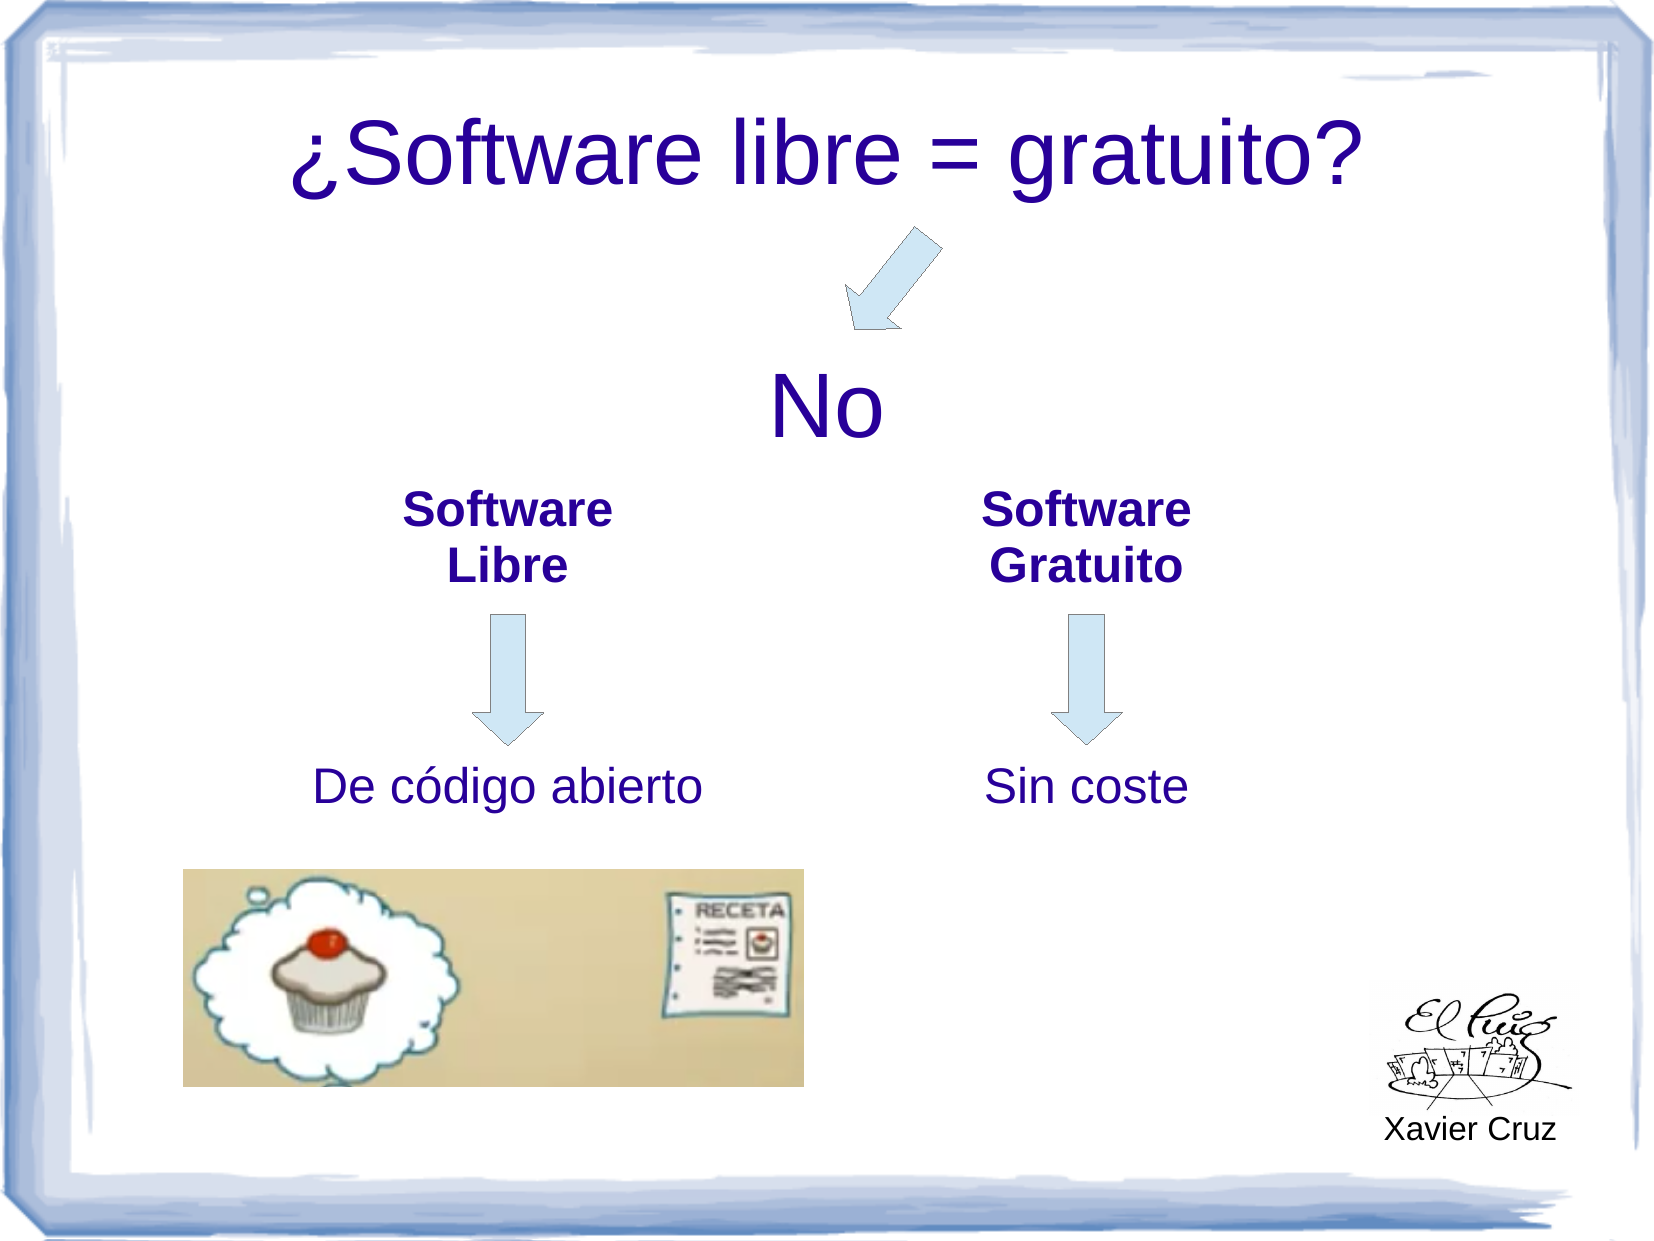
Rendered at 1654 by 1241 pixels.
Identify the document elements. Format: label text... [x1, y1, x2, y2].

text_box [845, 226, 943, 330]
text_box [472, 614, 544, 746]
text_box De código abierto [301, 758, 715, 815]
text_box [1051, 614, 1123, 745]
text_box Sin coste [862, 758, 1312, 815]
title ¿Software libre = gratuito? [200, 49, 1453, 257]
picture [0, 0, 1654, 1241]
text_box No [761, 354, 892, 473]
text_box Software Gratuito [921, 481, 1252, 594]
text_box Software Libre [366, 481, 650, 594]
